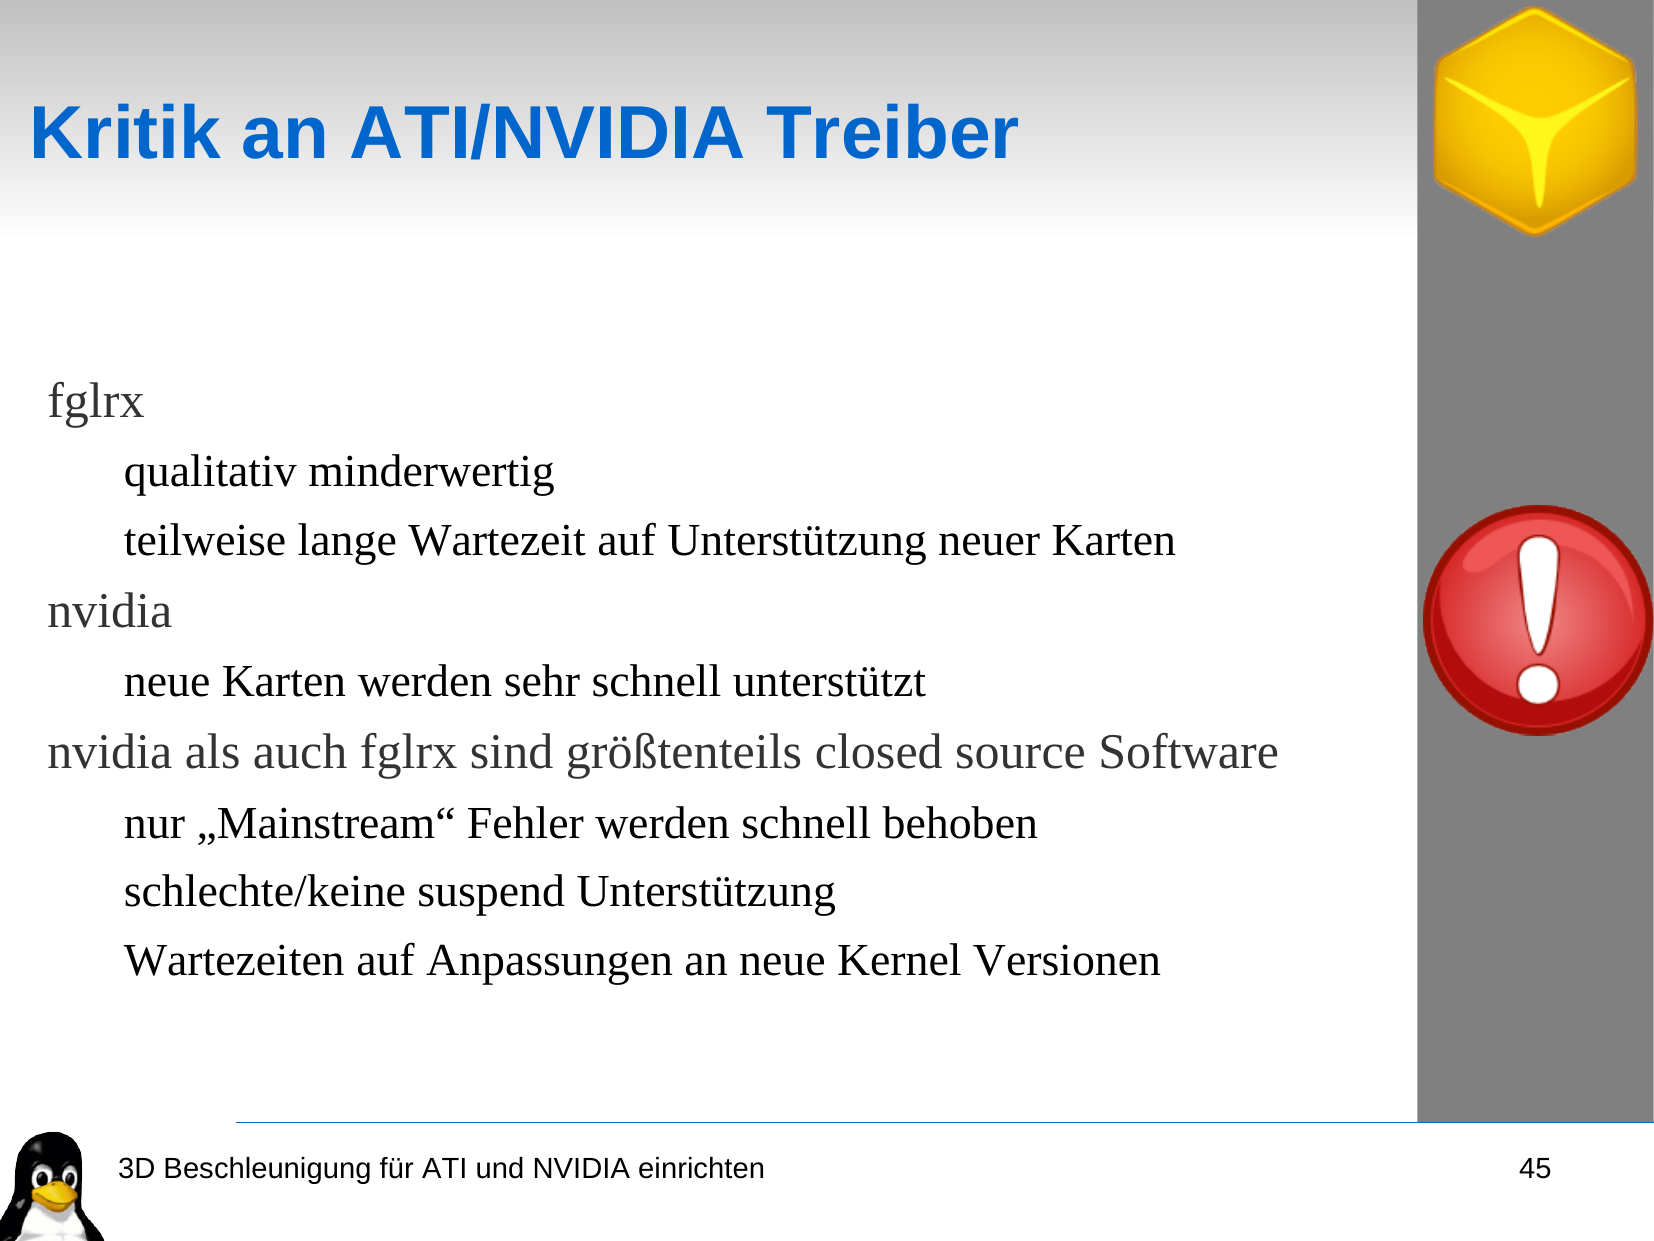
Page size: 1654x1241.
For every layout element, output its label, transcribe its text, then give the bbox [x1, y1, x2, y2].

title Kritik an ATI/NVIDIA Treiber [29, 29, 1388, 237]
list fglrx qualitativ minderwertig teilweise lange Wartezeit auf Unterstützung neuer Karten nvidia neue Karten werden sehr schnell unterstützt nvidia als auch fglrx sind größtenteils closed source Software nur „Mainstream“ Fehler werden schnell behoben schlechte/keine suspend Unterstützung Wartezeiten auf Anpassungen an neue Kernel Versionen [29, 265, 1388, 1093]
picture [1433, 6, 1638, 237]
picture [0, 1121, 148, 1241]
picture [139, 1160, 148, 1176]
picture [1423, 505, 1654, 736]
